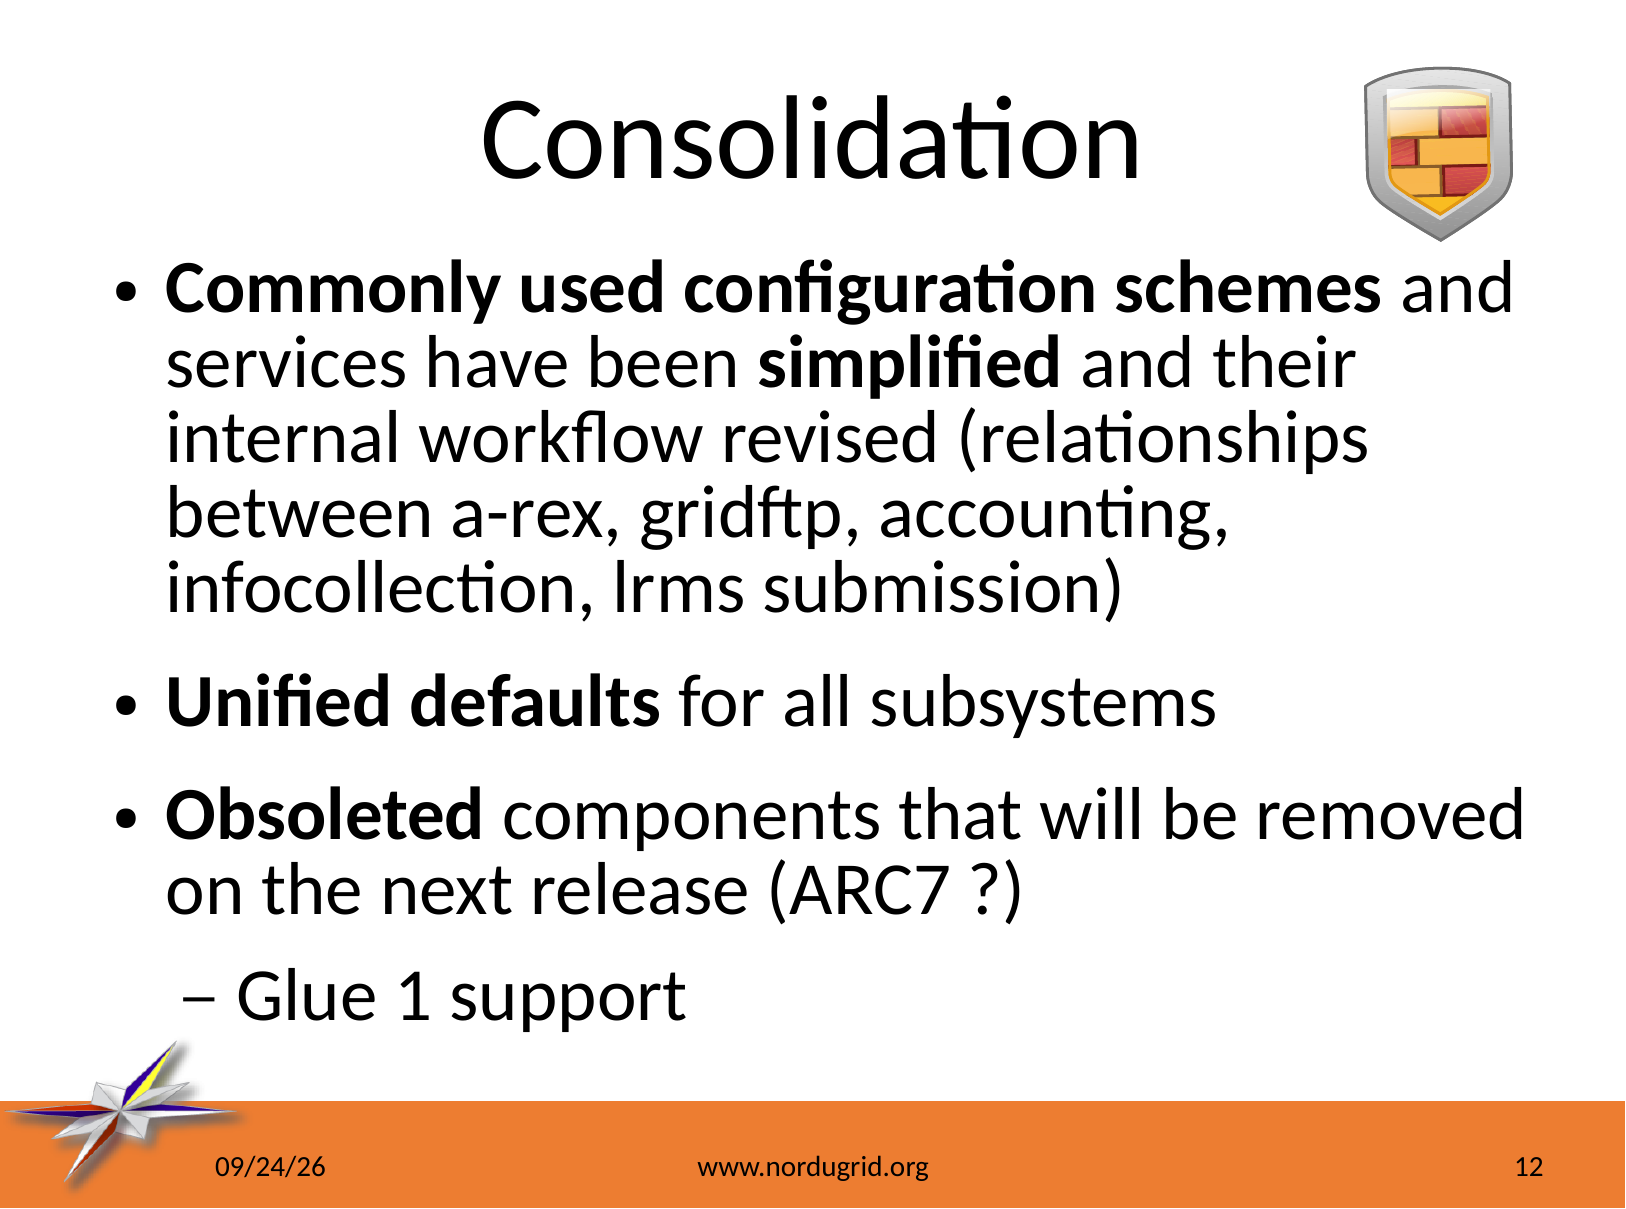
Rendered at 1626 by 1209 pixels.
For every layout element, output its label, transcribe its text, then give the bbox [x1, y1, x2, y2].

list Commonly used configuration schemes and services have been simplified and their internal workflow revised (relationships between a-rex, gridftp, accounting, infocollection, lrms submission) Unified defaults for all subsystems Obsoleted components that will be removed on the next release (ARC7 ?) Glue 1 support [94, 256, 1544, 1040]
picture [0, 1032, 258, 1203]
picture [1343, 57, 1536, 248]
title Consolidation [81, 48, 1544, 250]
